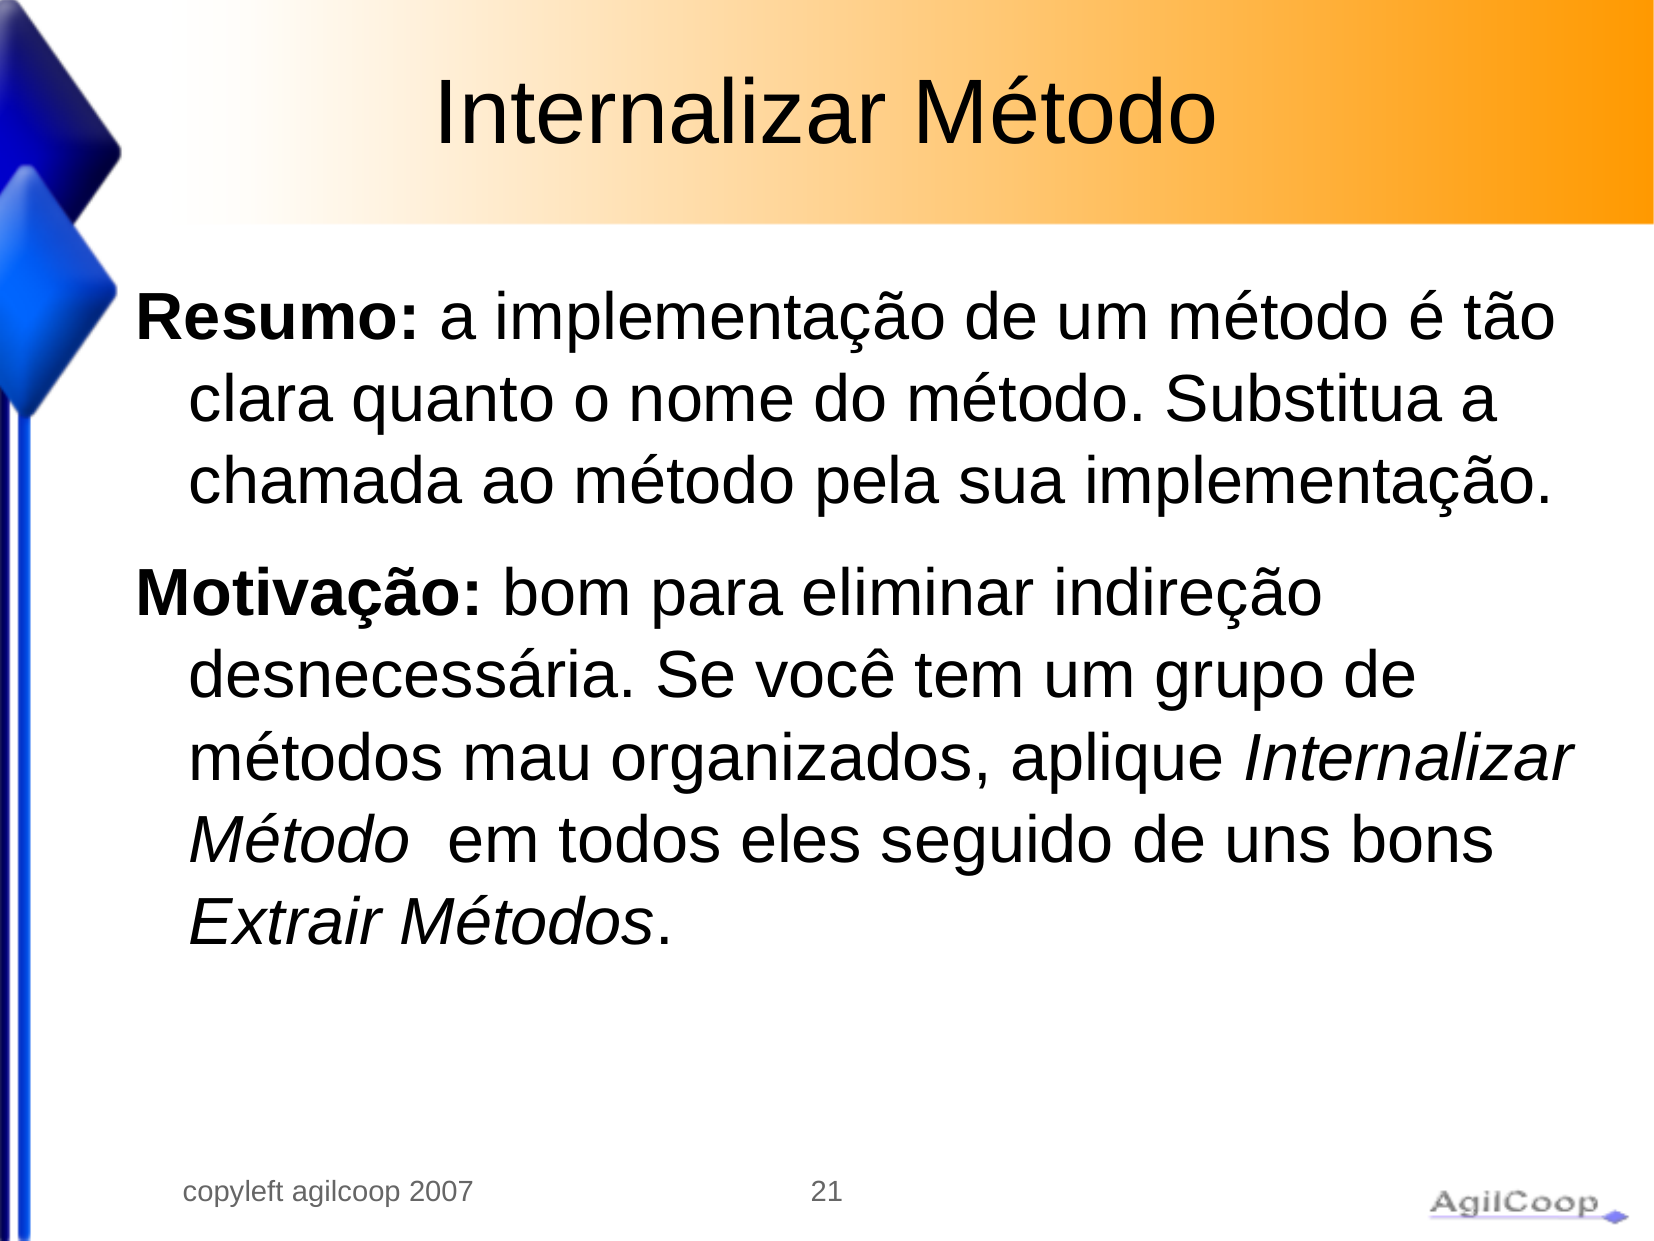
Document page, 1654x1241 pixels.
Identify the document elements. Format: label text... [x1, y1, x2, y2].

list Resumo: a implementação de um método é tão clara quanto o nome do método. Substitua a chamada ao método pela sua implementação. Motivação: bom para eliminar indireção desnecessária. Se você tem um grupo de métodos mau organizados, aplique Internalizar Método em todos eles seguido de uns bons Extrair Métodos. [118, 271, 1607, 1123]
title Internalizar Método [82, 8, 1571, 216]
picture [0, 0, 1654, 1241]
